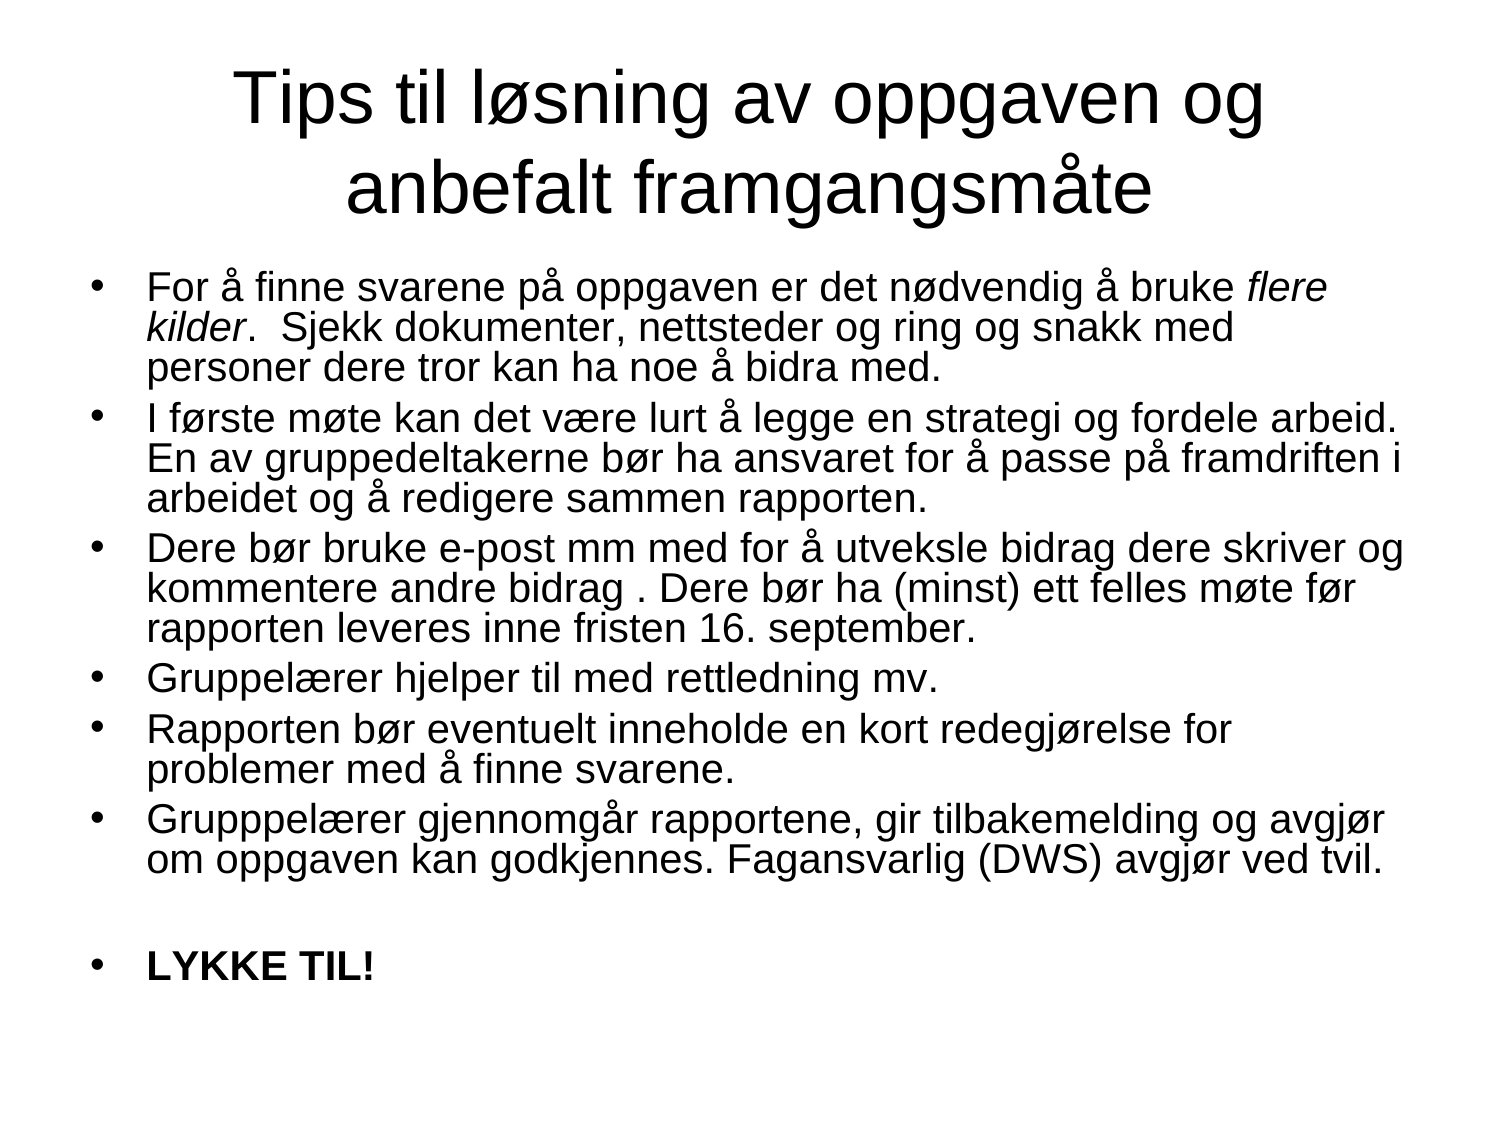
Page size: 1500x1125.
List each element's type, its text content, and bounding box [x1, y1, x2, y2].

title Tips til løsning av oppgaven og anbefalt framgangsmåte [75, 41, 1426, 237]
list For å finne svarene på oppgaven er det nødvendig å bruke flere kilder. Sjekk dokumenter, nettsteder og ring og snakk med personer dere tror kan ha noe å bidra med. I første møte kan det være lurt å legge en strategi og fordele arbeid. En av gruppedeltakerne bør ha ansvaret for å passe på framdriften i arbeidet og å redigere sammen rapporten. Dere bør bruke e-post mm med for å utveksle bidrag dere skriver og kommentere andre bidrag . Dere bør ha (minst) ett felles møte før rapporten leveres inne fristen 16. september. Gruppelærer hjelper til med rettledning mv. Rapporten bør eventuelt inneholde en kort redegjørelse for problemer med å finne svarene. Grupppelærer gjennomgår rapportene, gir tilbakemelding og avgjør om oppgaven kan godkjennes. Fagansvarlig (DWS) avgjør ved tvil. LYKKE TIL! [75, 262, 1426, 1006]
